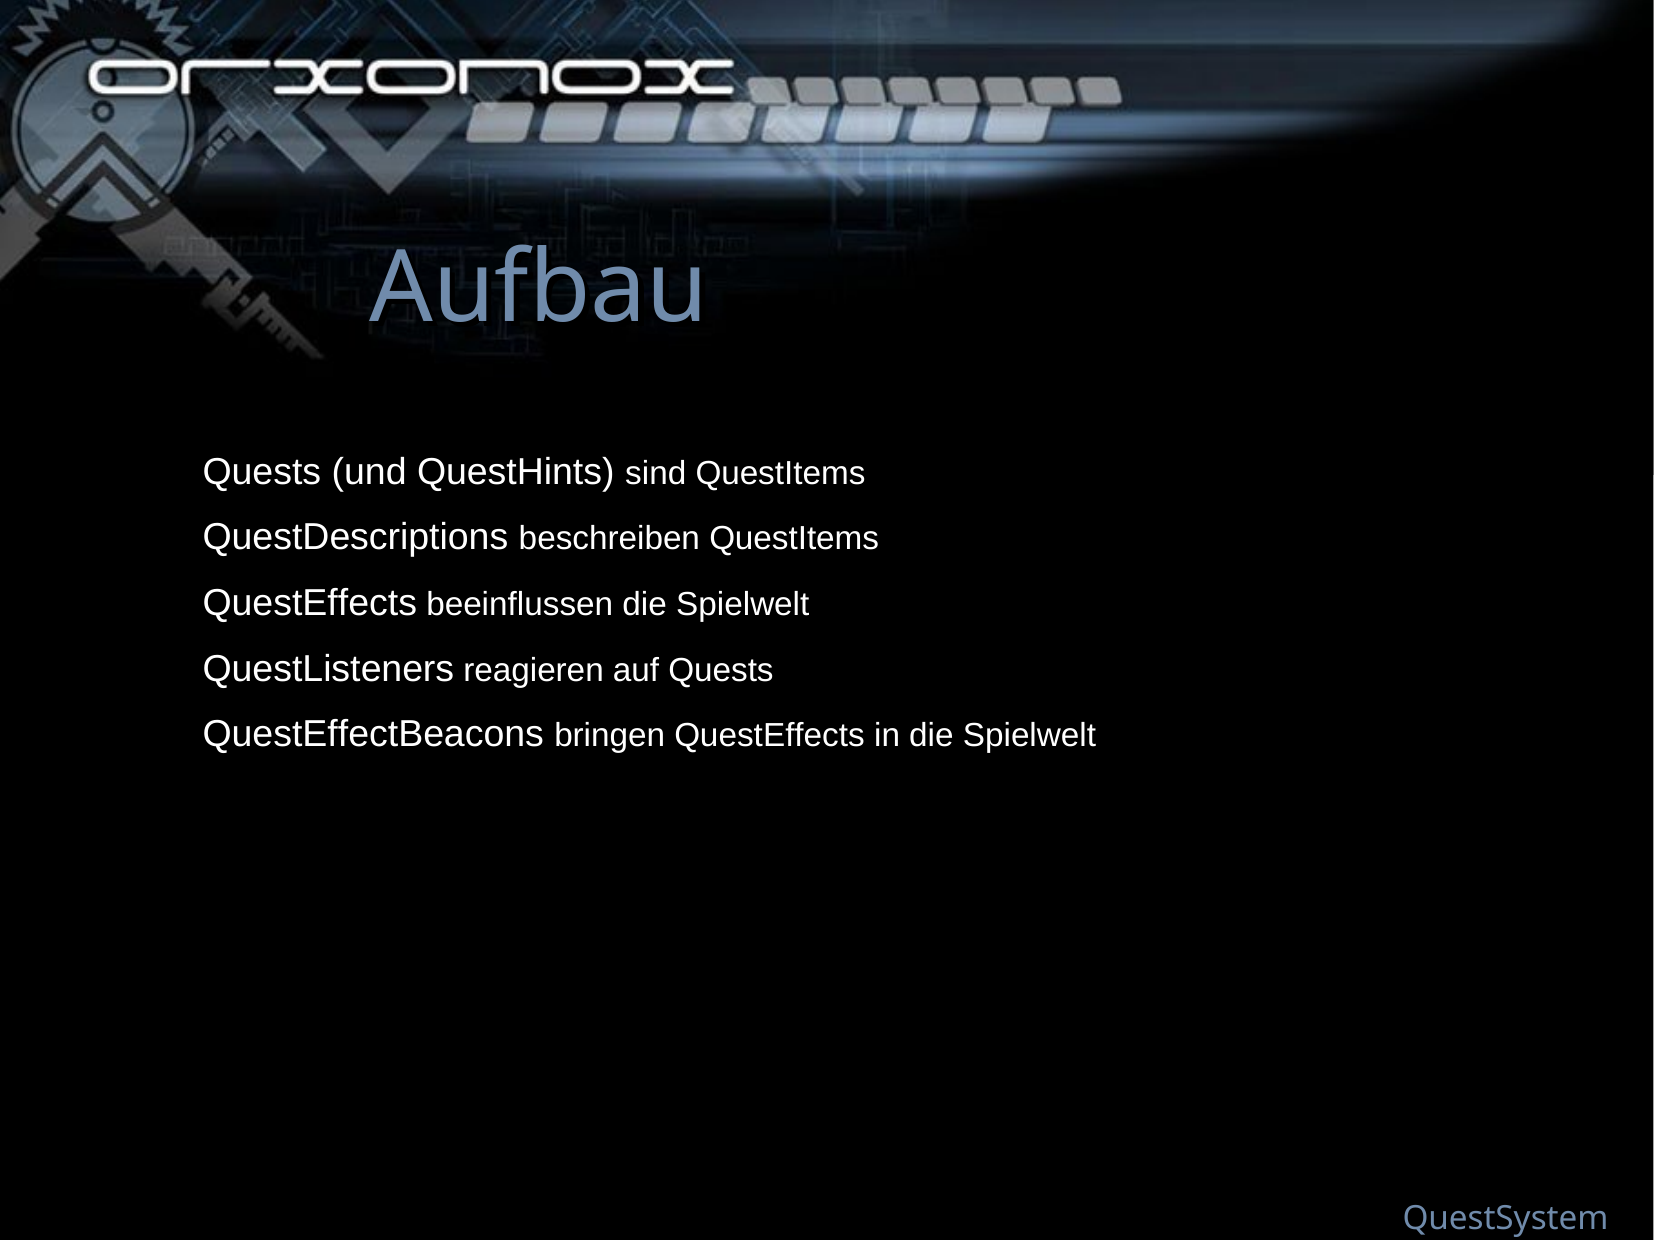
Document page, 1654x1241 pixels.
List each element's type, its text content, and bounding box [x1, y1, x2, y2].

picture [0, 0, 1654, 475]
text_box Aufbau [354, 206, 1329, 338]
text_box QuestSystem [1387, 1186, 1654, 1241]
text_box Quests (und QuestHints) sind QuestItems QuestDescriptions beschreiben QuestItems QuestEffects beeinflussen die Spielwelt QuestListeners reagieren auf Quests QuestEffectBeacons bringen QuestEffects in die Spielwelt [177, 442, 1329, 828]
